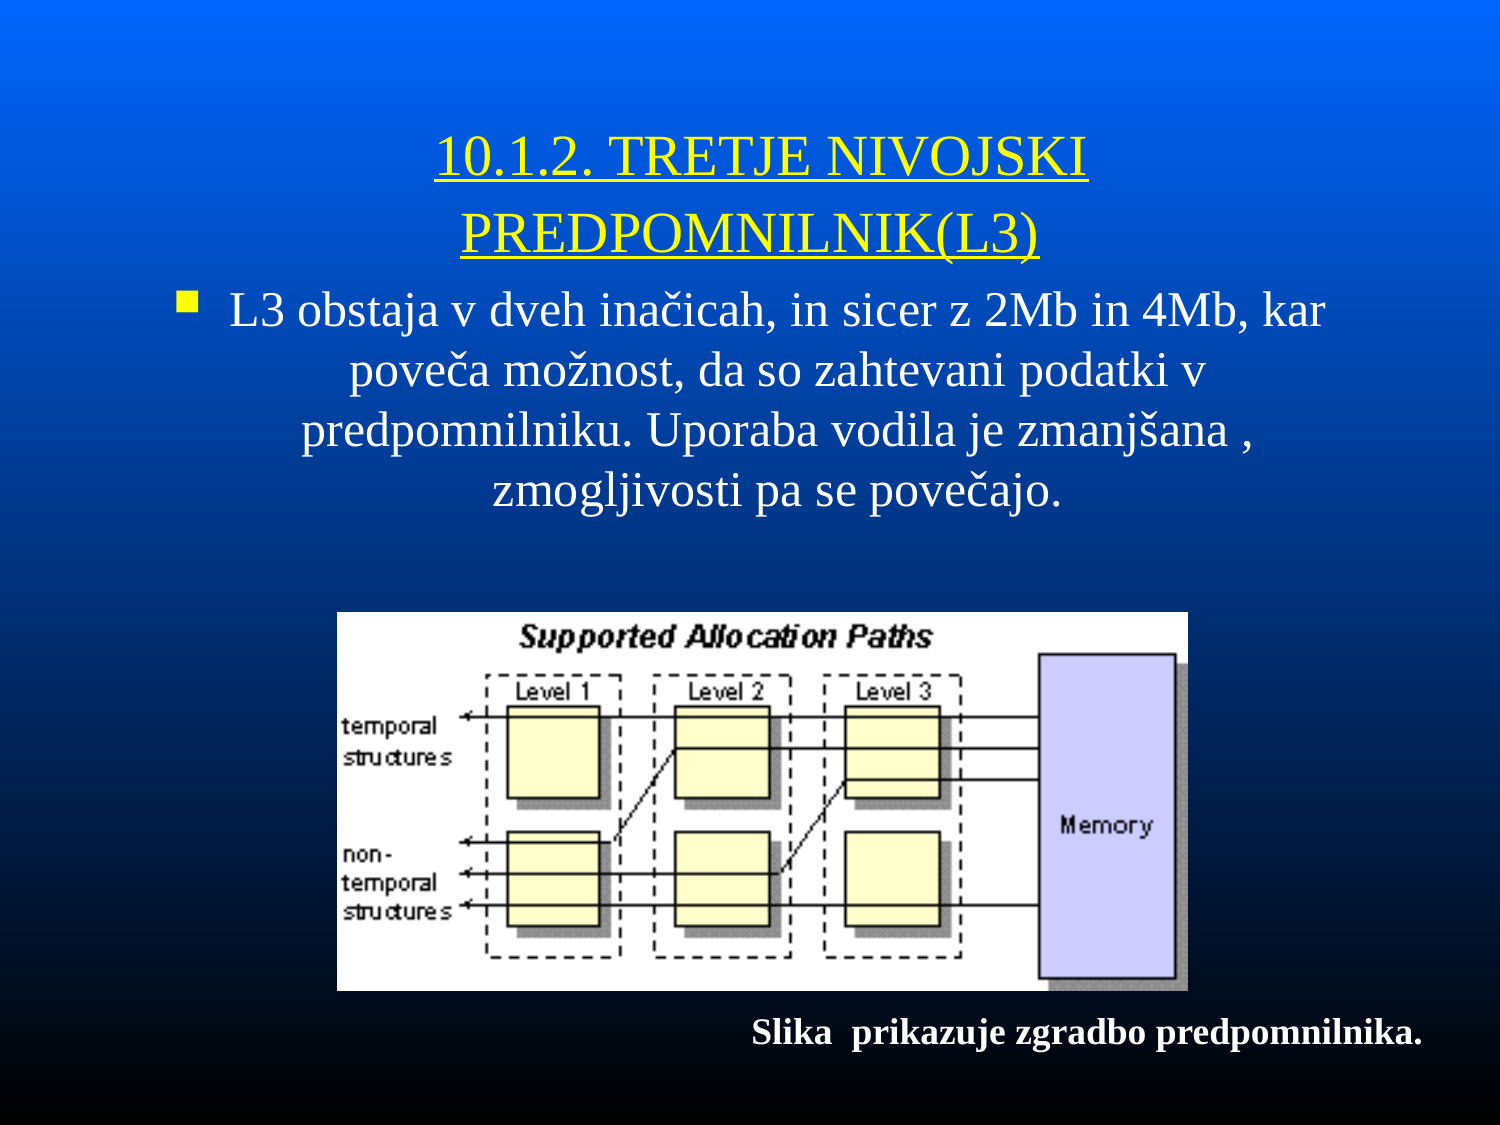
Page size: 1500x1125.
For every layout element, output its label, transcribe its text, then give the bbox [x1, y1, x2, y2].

text_box Slika prikazuje zgradbo predpomnilnika. [736, 999, 1439, 1098]
picture [337, 612, 1188, 991]
title 10.1.2. TRETJE NIVOJSKI PREDPOMNILNIK(L3) [112, 0, 1388, 269]
list L3 obstaja v dveh inačicah, in sicer z 2Mb in 4Mb, kar poveča možnost, da so zahtevani podatki v predpomnilniku. Uporaba vodila je zmanjšana , zmogljivosti pa se povečajo. [112, 269, 1388, 923]
